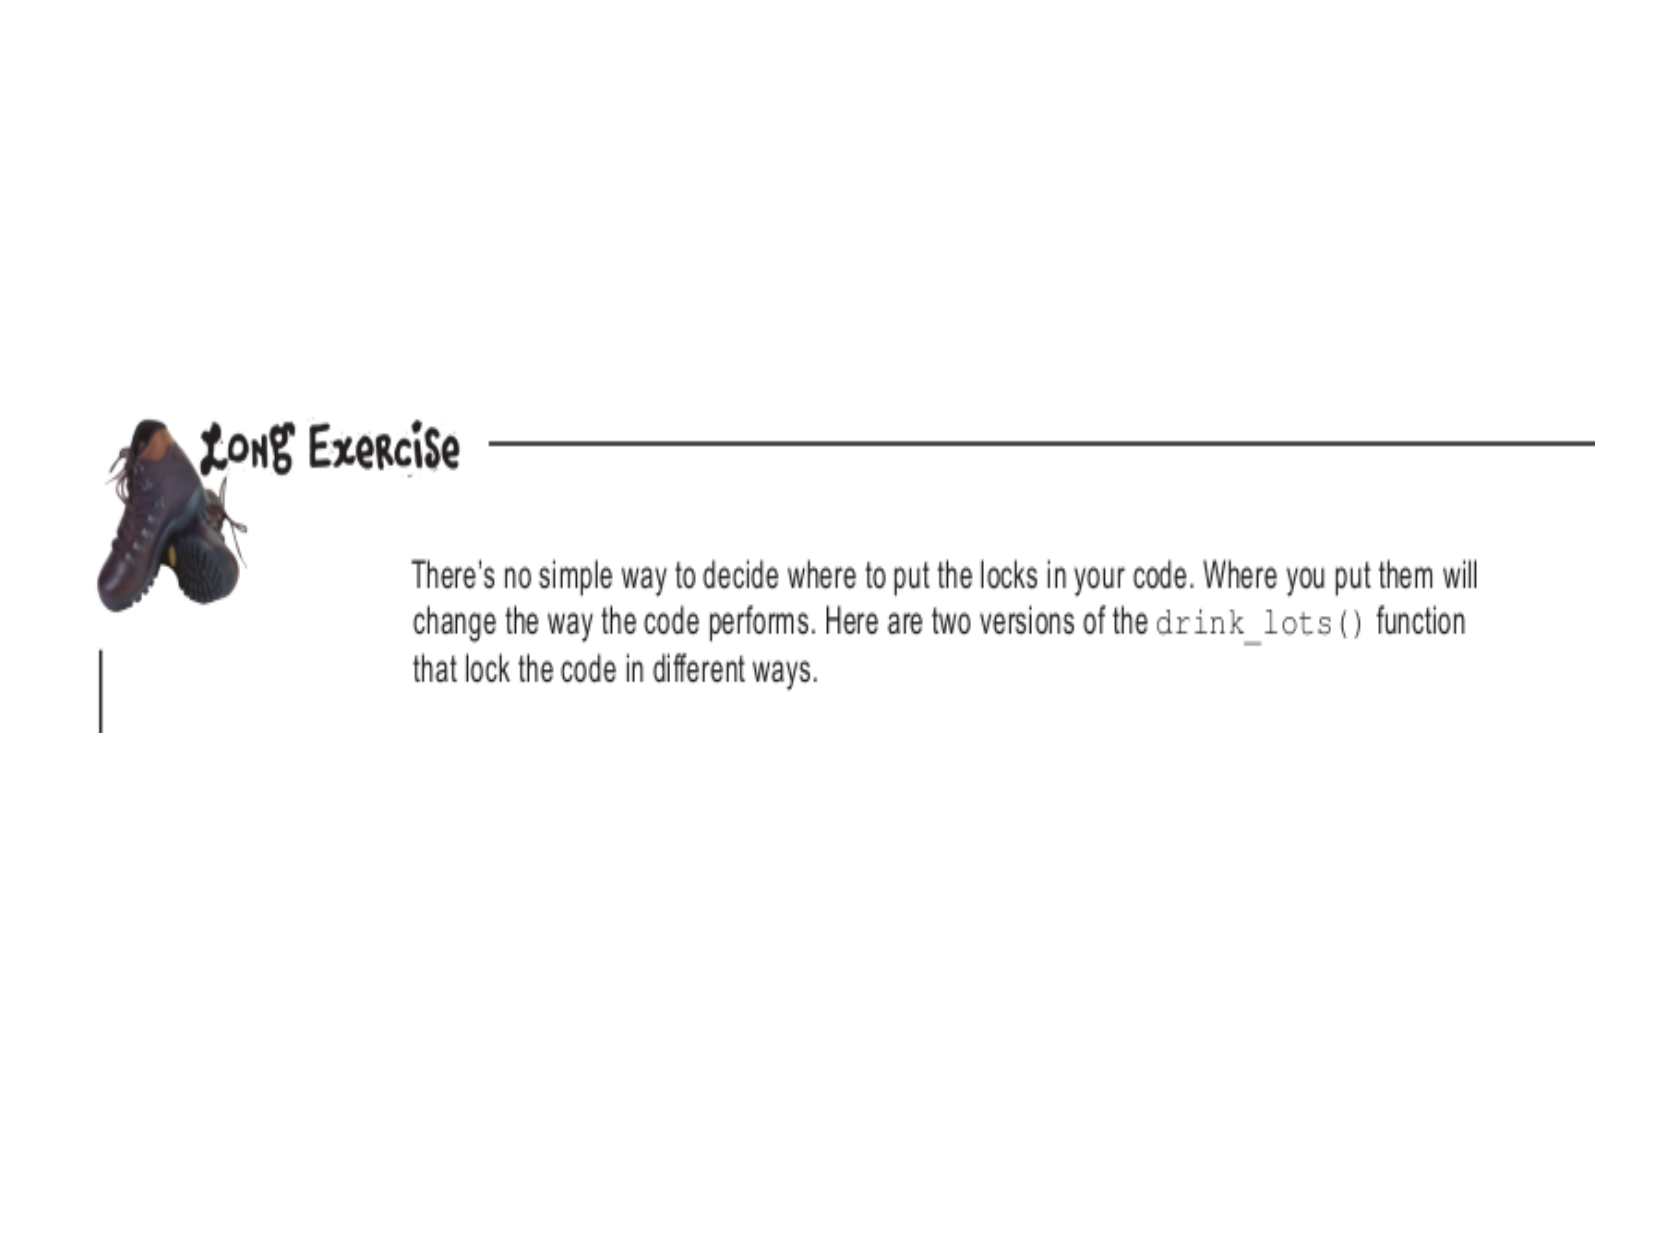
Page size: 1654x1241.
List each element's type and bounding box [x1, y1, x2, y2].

picture [59, 389, 1595, 733]
